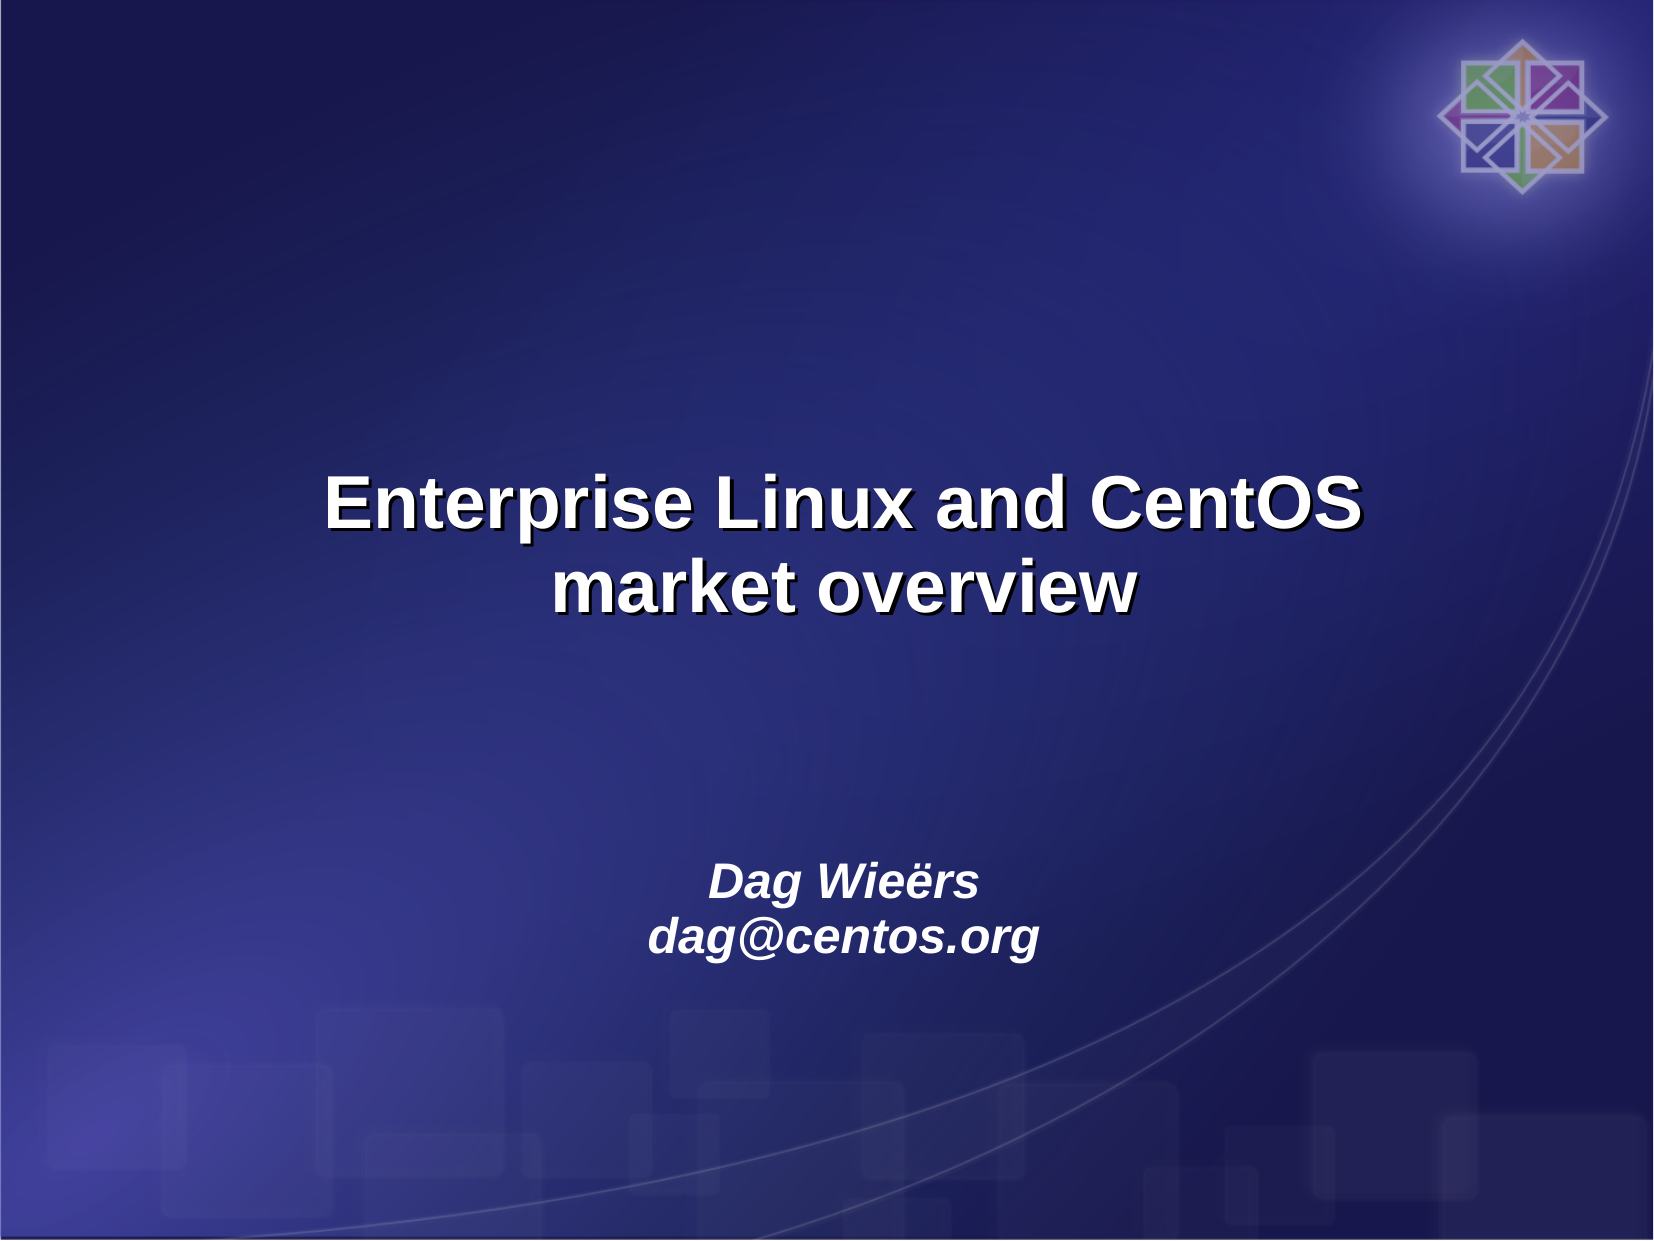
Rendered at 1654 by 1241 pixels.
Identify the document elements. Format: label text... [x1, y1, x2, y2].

picture [0, 0, 1654, 1241]
subtitle Enterprise Linux and CentOS market overview Dag Wieërs dag@centos.org [82, 225, 1571, 1201]
